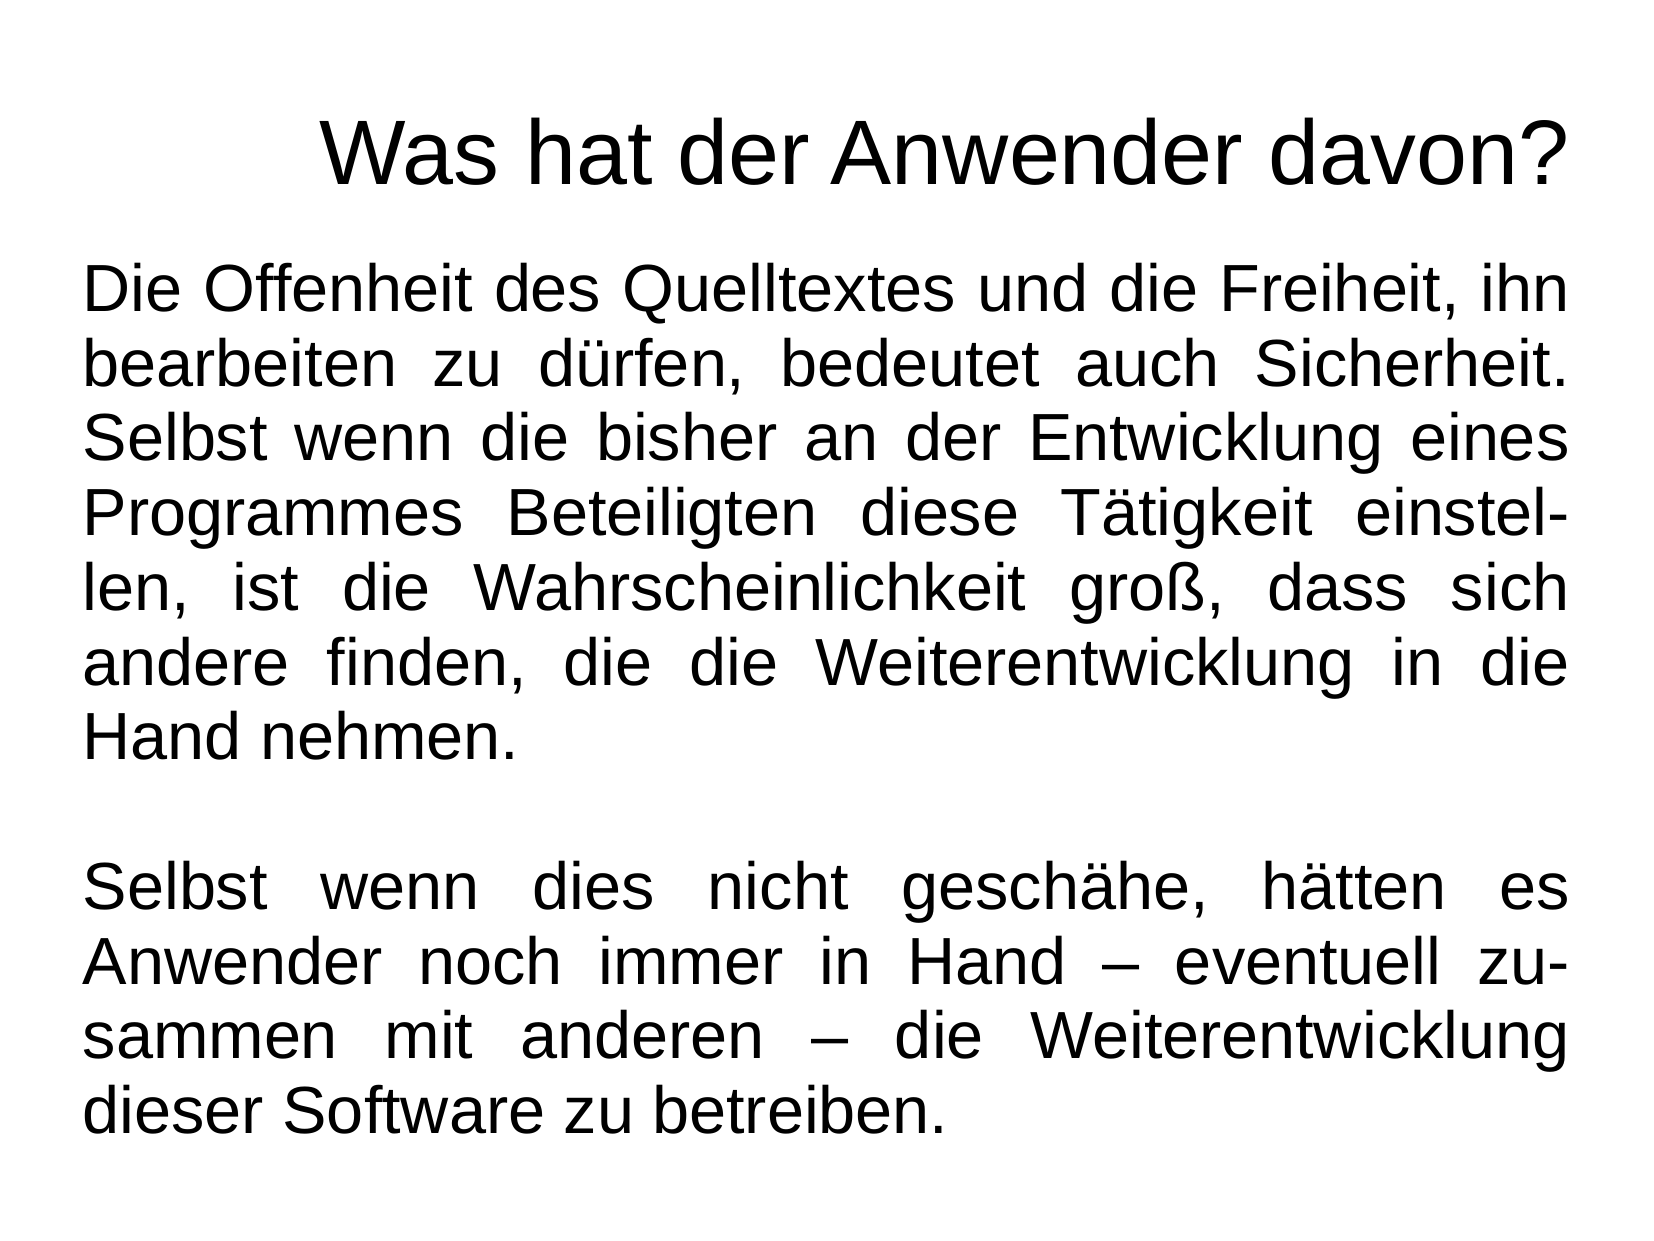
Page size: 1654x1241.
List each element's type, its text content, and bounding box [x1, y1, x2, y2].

title Was hat der Anwender davon? [82, 56, 1571, 250]
subtitle Die Offenheit des Quelltextes und die Freiheit, ihn bearbeiten zu dürfen, bedeutet auch Sicherheit. Selbst wenn die bisher an der Entwicklung eines Programmes Beteiligten diese Tätigkeit einstel-len, ist die Wahrscheinlichkeit groß, dass sich andere finden, die die Weiterentwicklung in die Hand nehmen. Selbst wenn dies nicht geschähe, hätten es Anwender noch immer in Hand – eventuell zu-sammen mit anderen – die Weiterentwicklung dieser Software zu betreiben. [82, 250, 1571, 1149]
